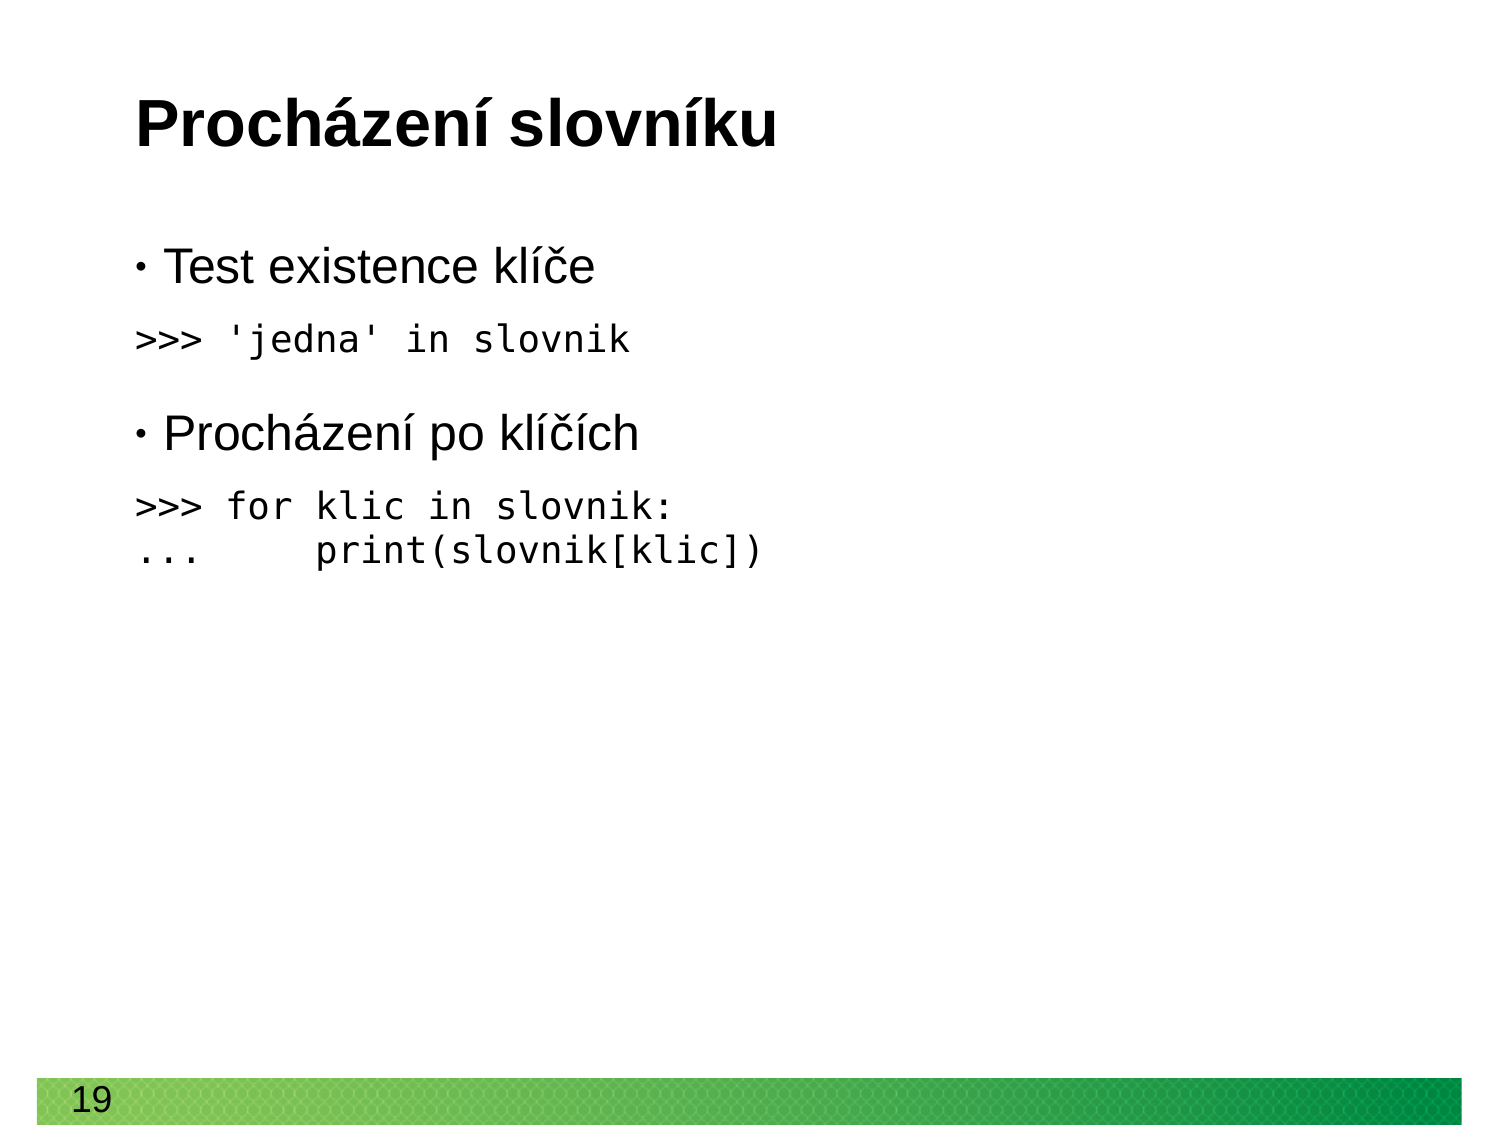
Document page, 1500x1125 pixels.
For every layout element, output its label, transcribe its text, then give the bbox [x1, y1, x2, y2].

list Test existence klíče >>> 'jedna' in slovnik Procházení po klíčích >>> for klic in slovnik: ... print(slovnik[klic]) [135, 238, 1372, 892]
picture [36, 1078, 1462, 1125]
title Procházení slovníku [135, 41, 1372, 204]
